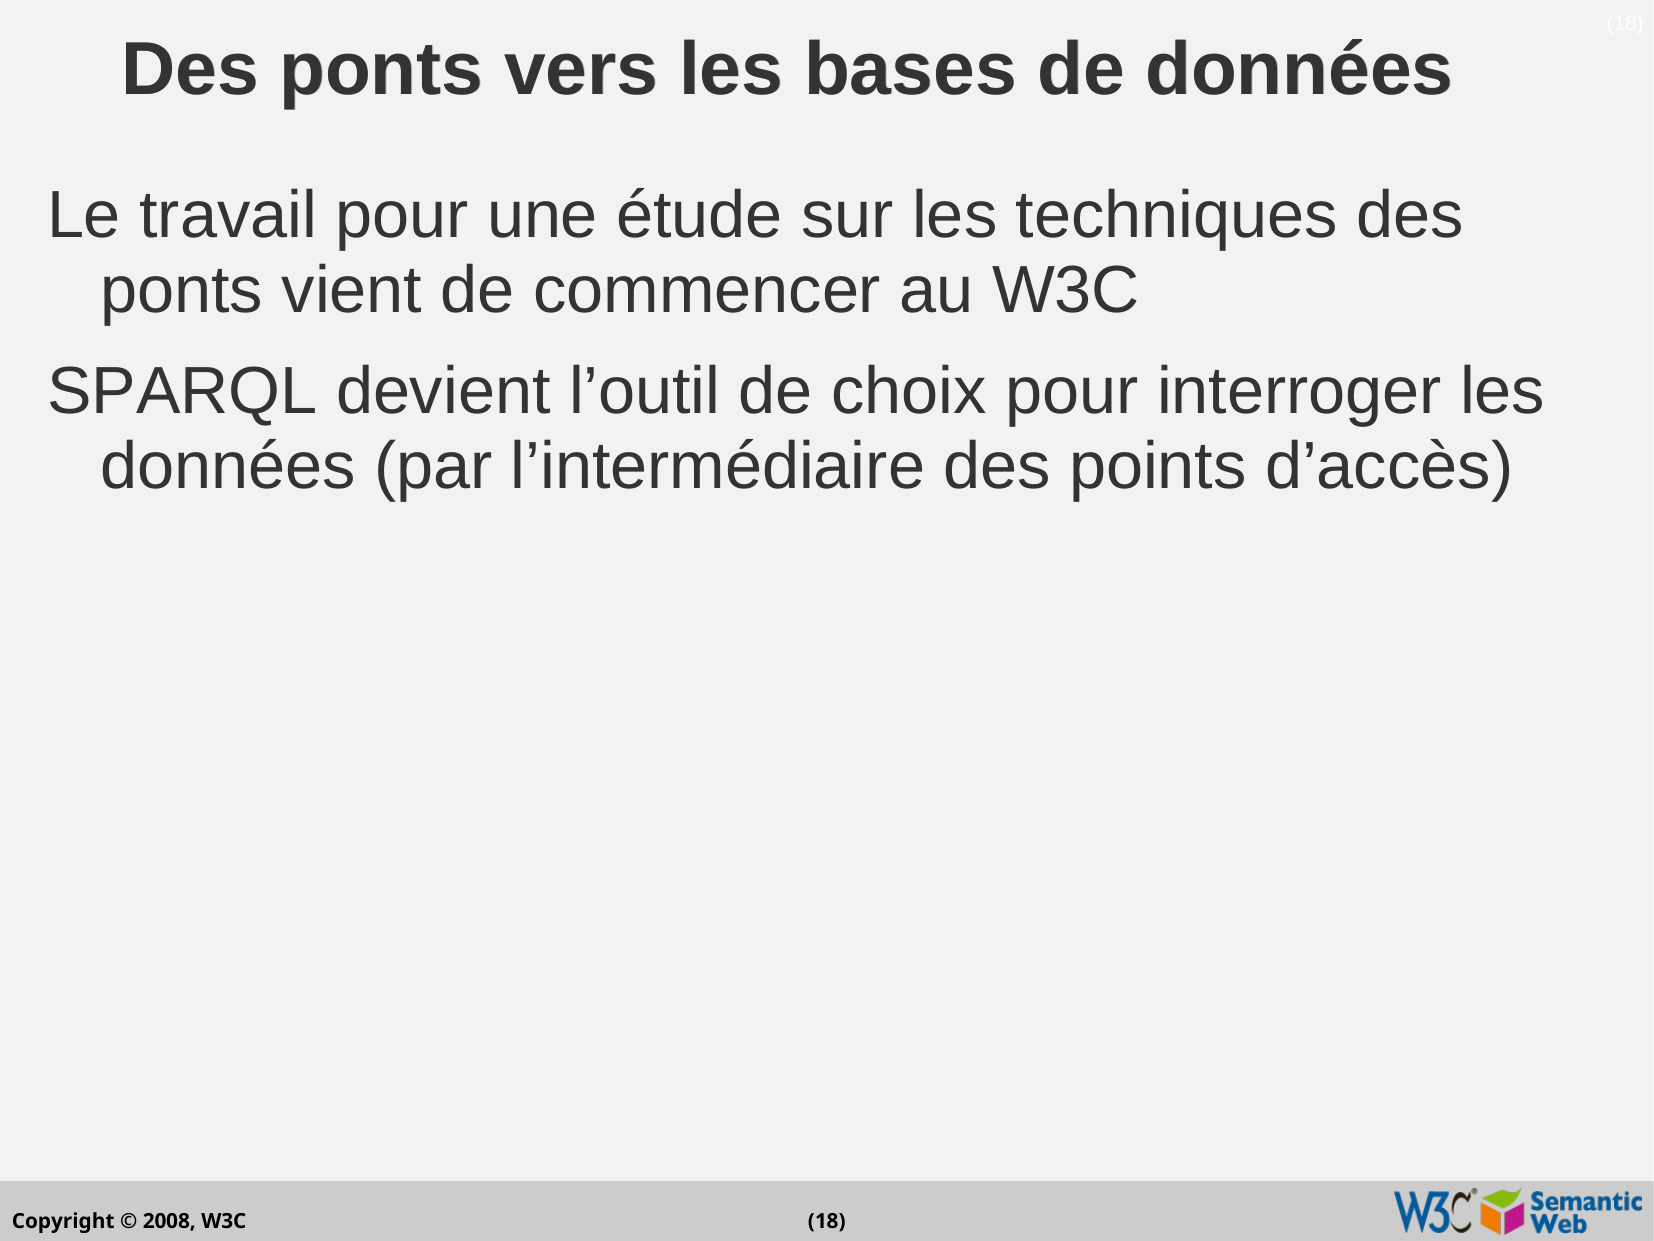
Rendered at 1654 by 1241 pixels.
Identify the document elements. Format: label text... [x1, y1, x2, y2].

picture [1394, 1185, 1642, 1235]
title Des ponts vers les bases de données [88, 14, 1488, 119]
list Le travail pour une étude sur les techniques des ponts vient de commencer au W3C SPARQL devient l’outil de choix pour interroger les données (par l’intermédiaire des points d’accès) [29, 177, 1624, 1148]
